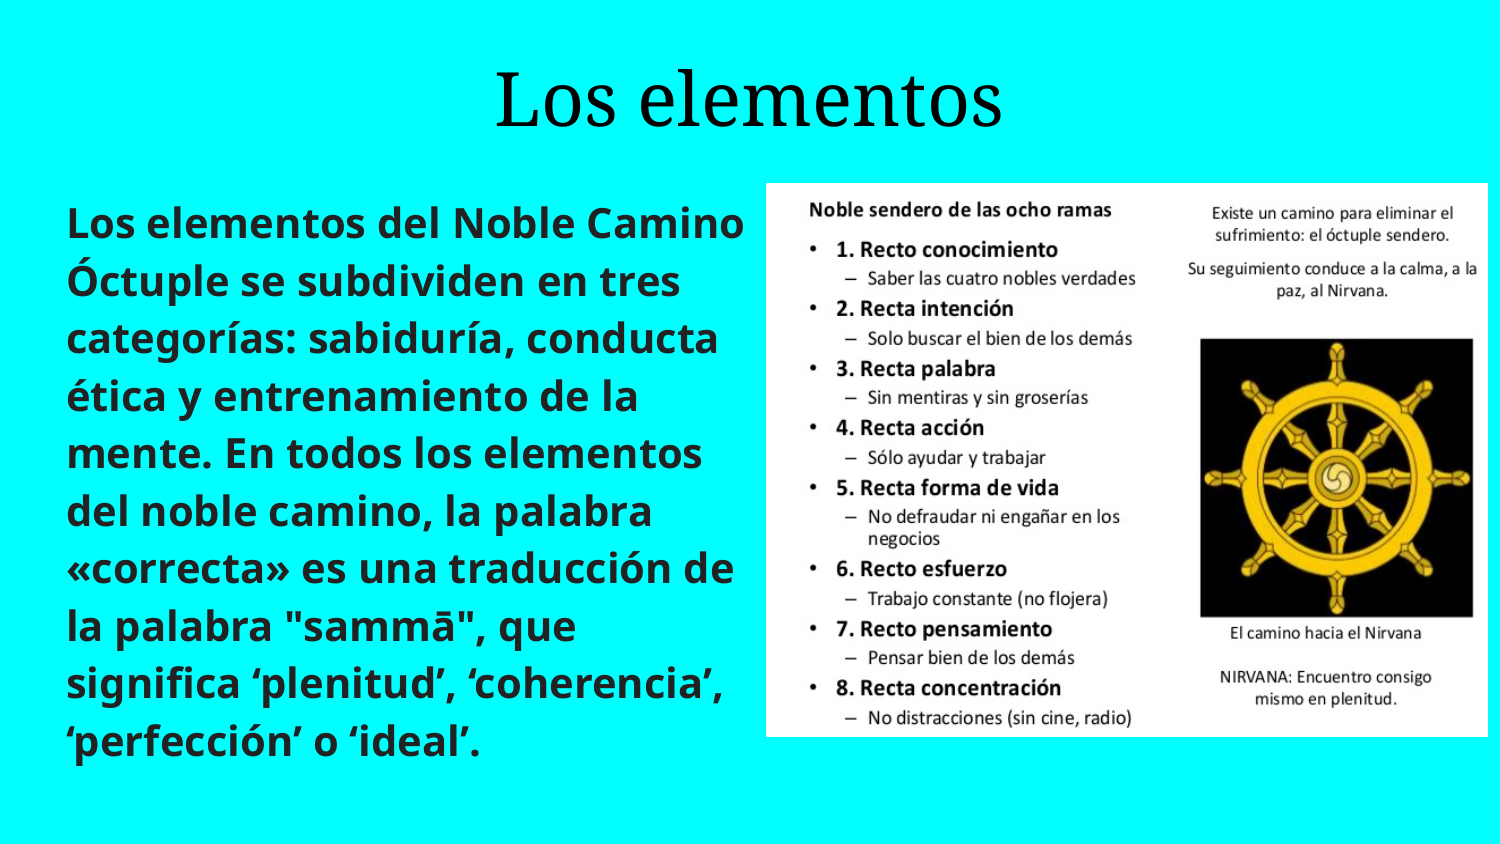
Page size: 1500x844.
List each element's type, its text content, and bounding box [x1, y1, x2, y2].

title Los elementos [51, 36, 1449, 167]
list Los elementos del Noble Camino Óctuple se subdividen en tres categorías: sabiduría, conducta ética y entrenamiento de la mente. En todos los elementos del noble camino, la palabra «correcta» es una traducción de la palabra "sammā", que significa ‘plenitud’, ‘coherencia’, ‘perfección’ o ‘ideal’. [51, 174, 766, 729]
picture [766, 183, 1488, 737]
